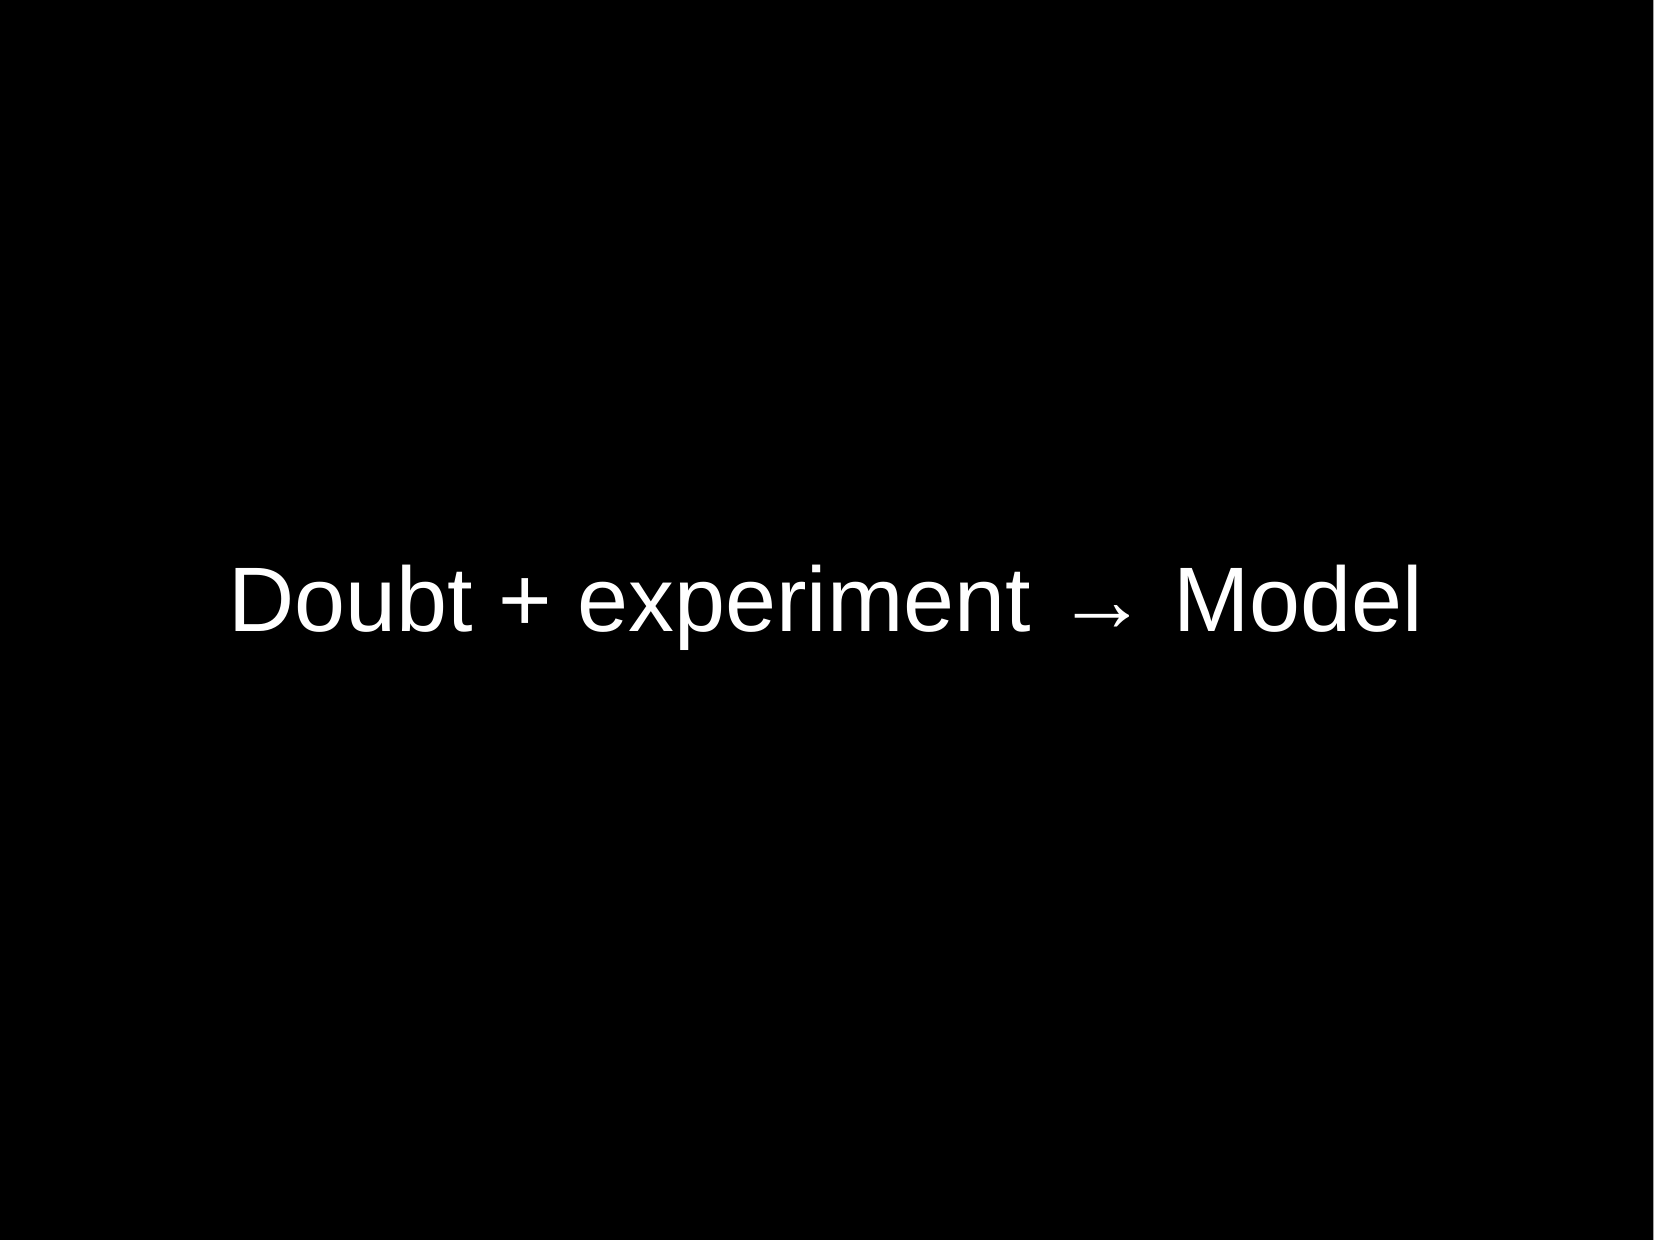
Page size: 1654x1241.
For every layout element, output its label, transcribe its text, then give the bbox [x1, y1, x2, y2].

subtitle Doubt + experiment → Model [82, 120, 1571, 1080]
